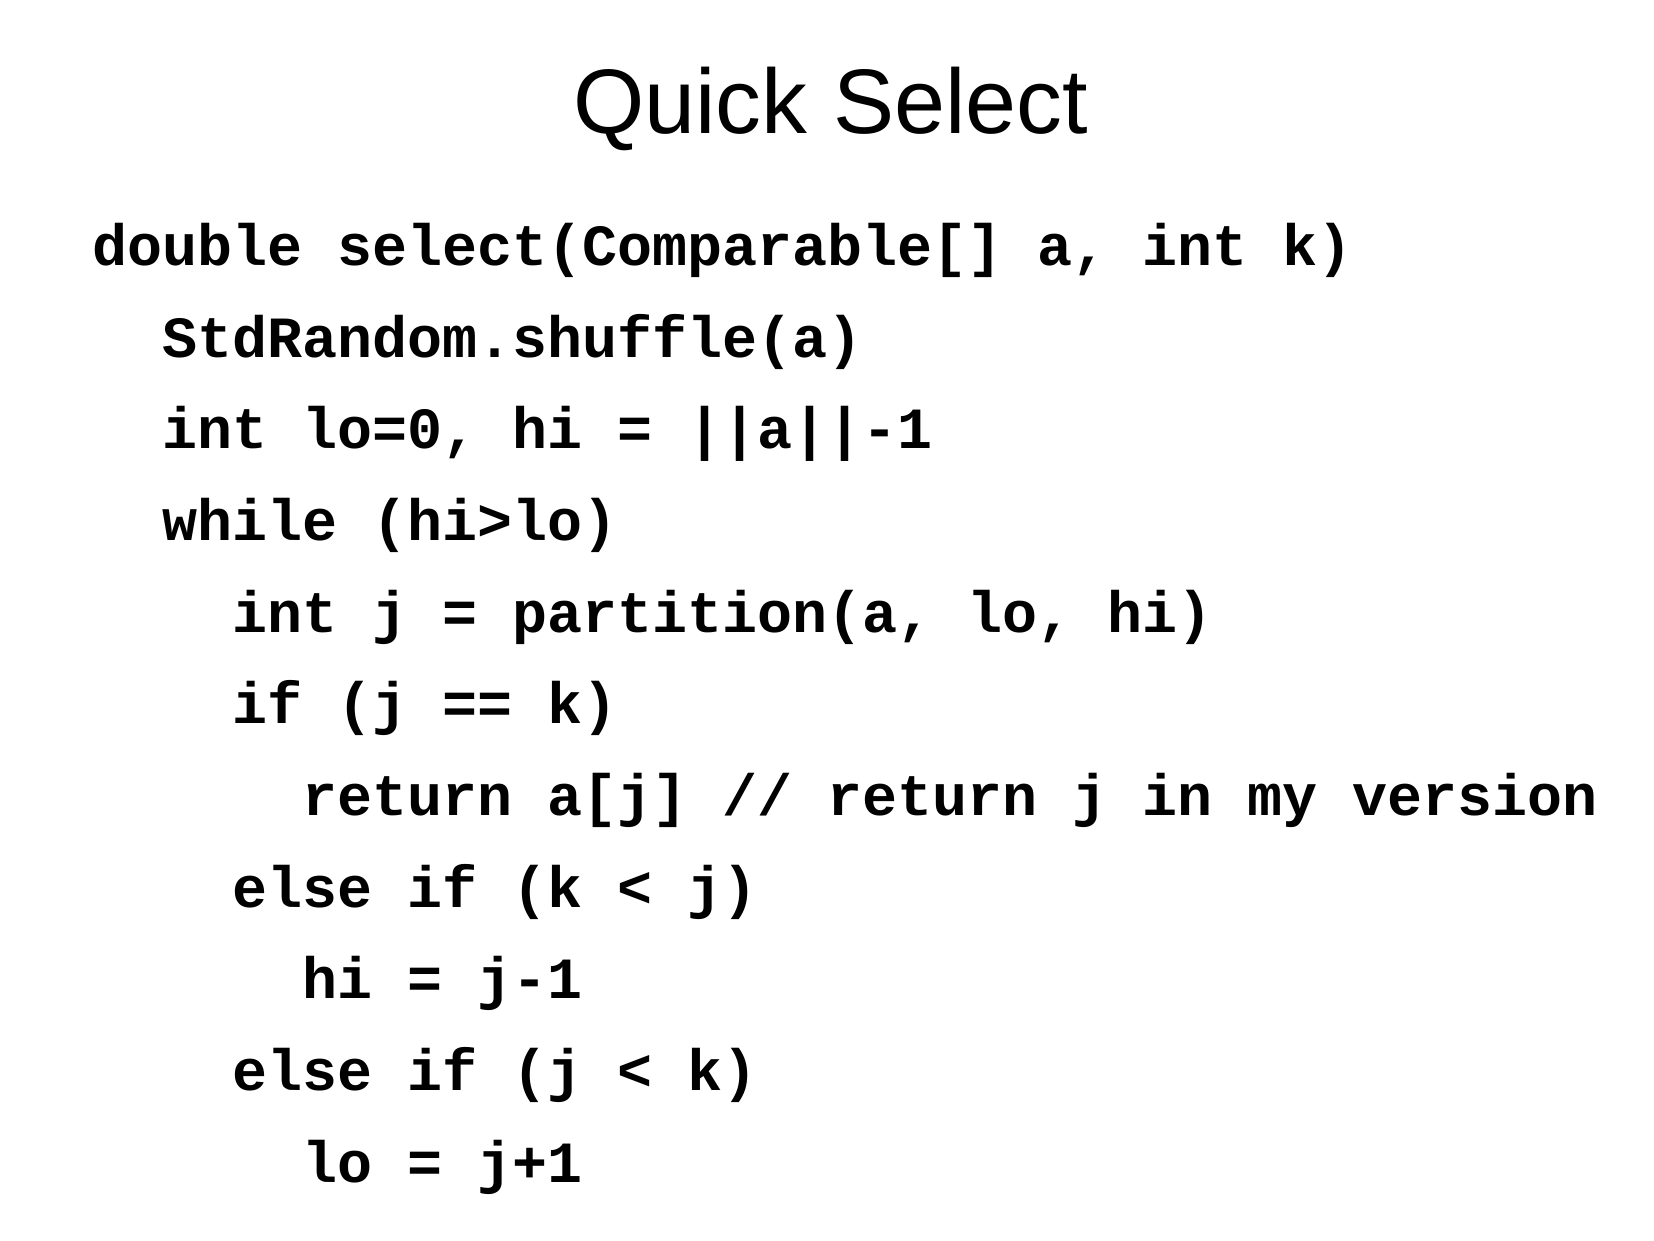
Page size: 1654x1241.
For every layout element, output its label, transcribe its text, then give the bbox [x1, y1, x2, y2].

list double select(Comparable[] a, int k) StdRandom.shuffle(a) int lo=0, hi = ||a||-1 while (hi>lo) int j = partition(a, lo, hi) if (j == k) return a[j] // return j in my version else if (k < j) hi = j-1 else if (j < k) lo = j+1 [92, 209, 1654, 1236]
title Quick Select [86, 0, 1575, 204]
